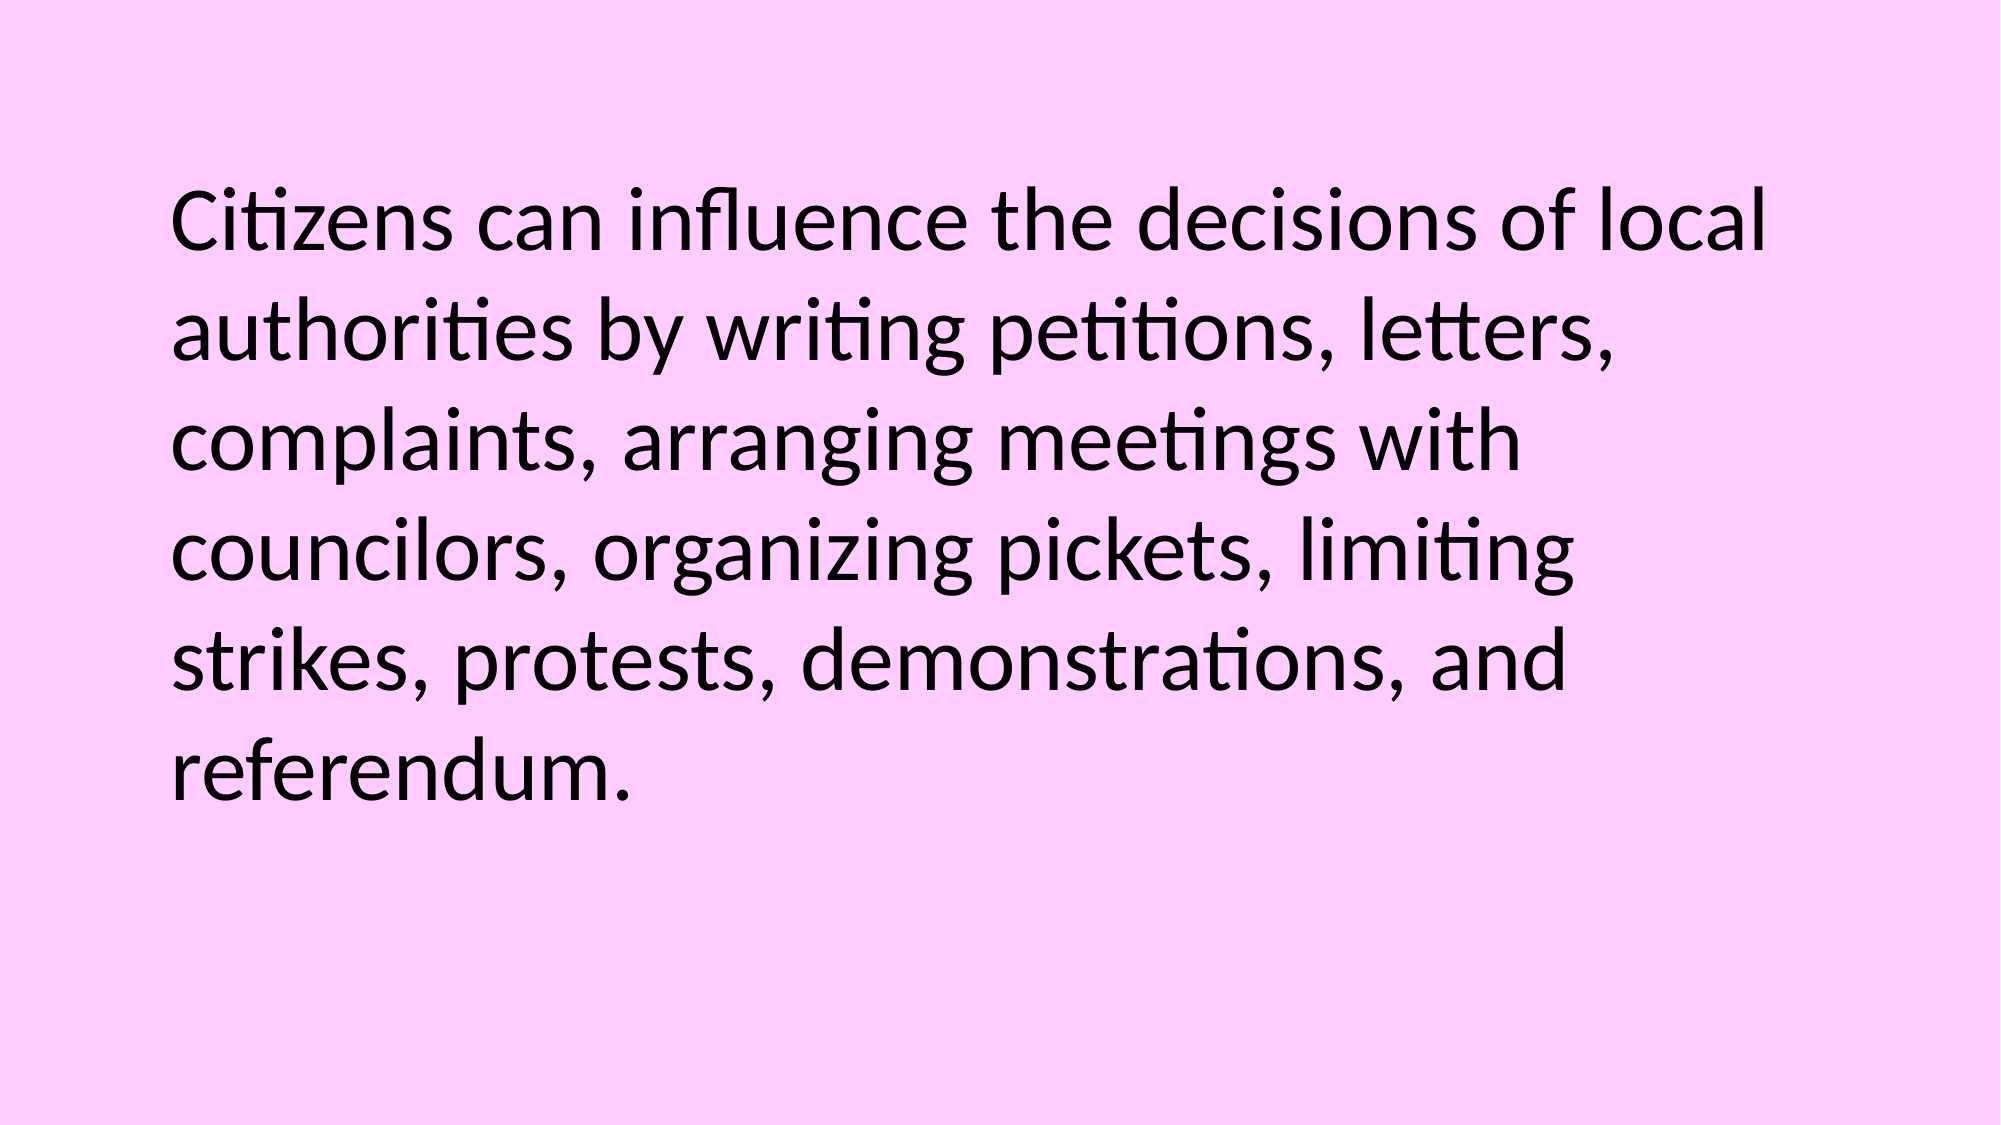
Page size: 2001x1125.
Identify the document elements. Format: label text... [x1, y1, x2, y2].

text_box Citizens can influence the decisions of local authorities by writing petitions, letters, complaints, arranging meetings with councilors, organizing pickets, limiting strikes, protests, demonstrations, and referendum. [155, 41, 1845, 834]
